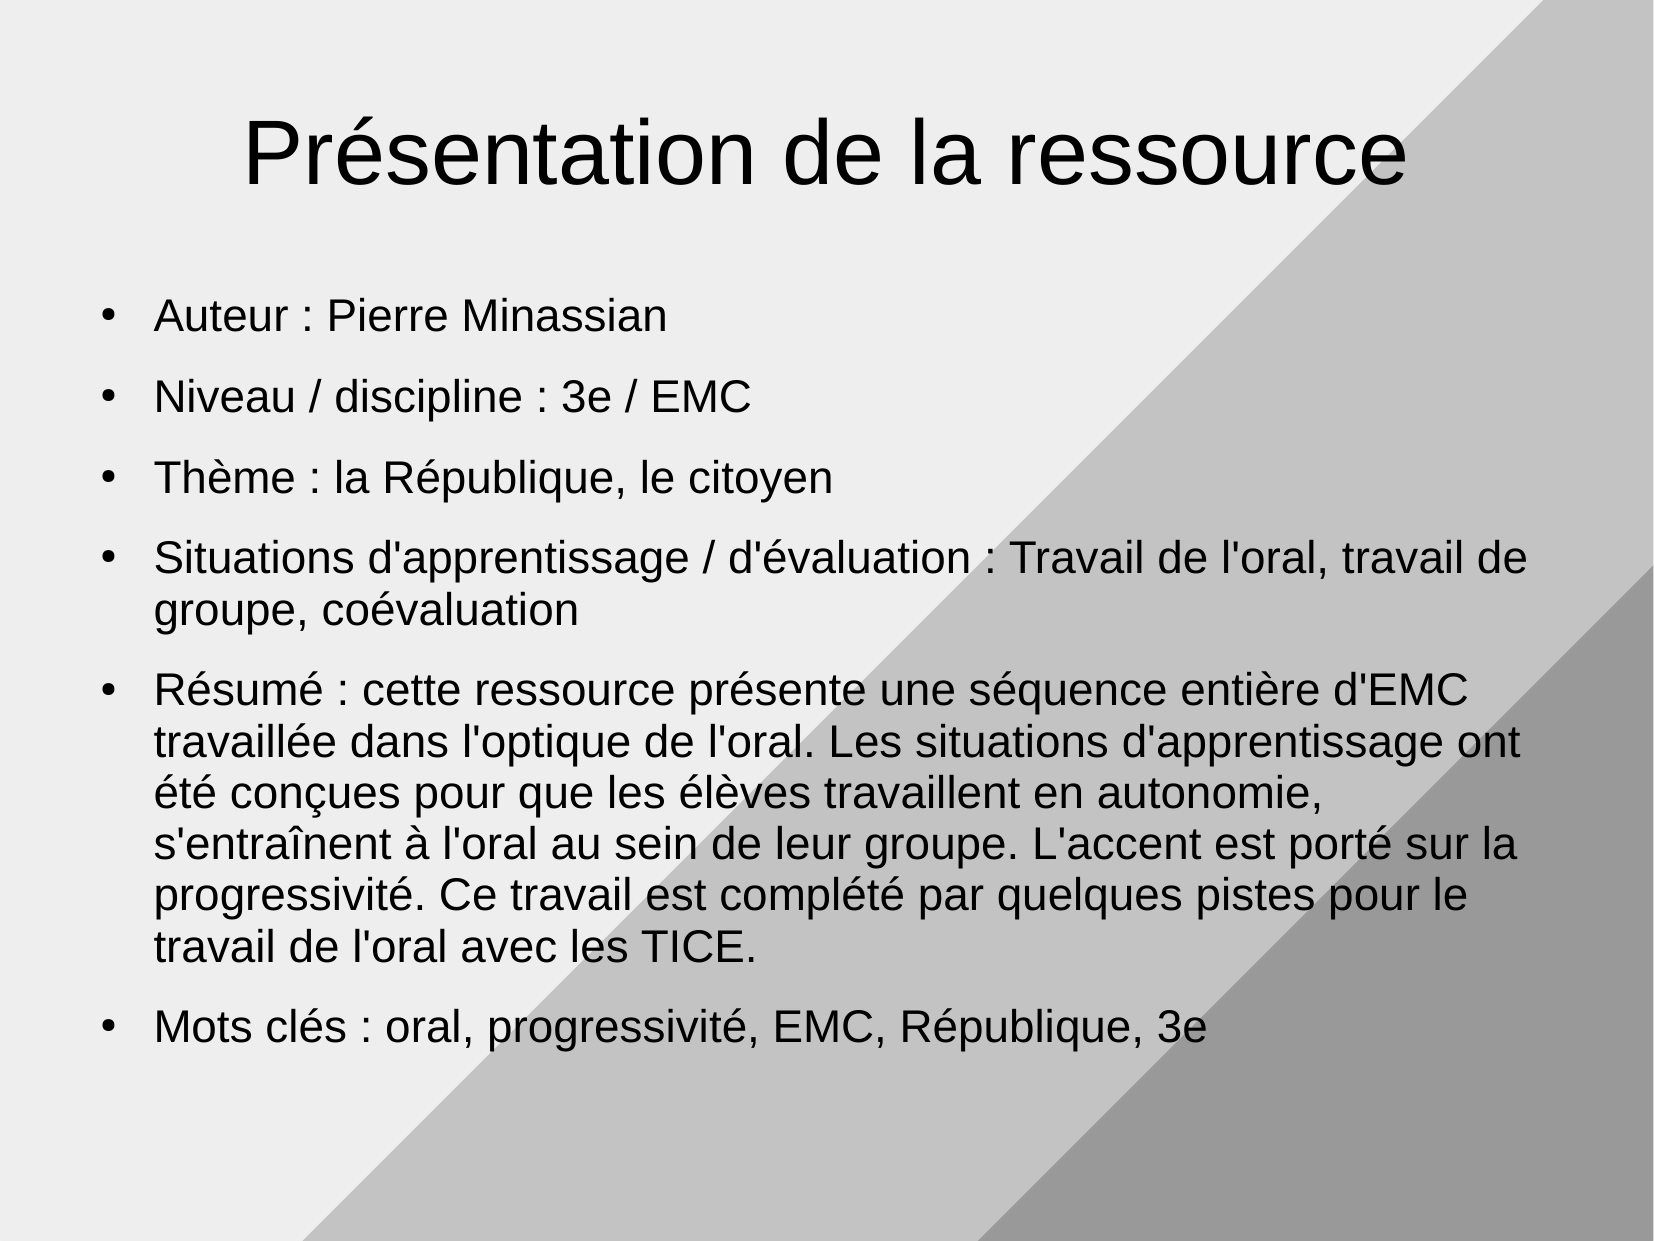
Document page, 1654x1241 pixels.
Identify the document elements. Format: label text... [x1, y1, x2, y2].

list Auteur : Pierre Minassian Niveau / discipline : 3e / EMC Thème : la République, le citoyen Situations d'apprentissage / d'évaluation : Travail de l'oral, travail de groupe, coévaluation Résumé : cette ressource présente une séquence entière d'EMC travaillée dans l'optique de l'oral. Les situations d'apprentissage ont été conçues pour que les élèves travaillent en autonomie, s'entraînent à l'oral au sein de leur groupe. L'accent est porté sur la progressivité. Ce travail est complété par quelques pistes pour le travail de l'oral avec les TICE. Mots clés : oral, progressivité, EMC, République, 3e [82, 290, 1571, 1109]
title Présentation de la ressource [82, 49, 1571, 257]
